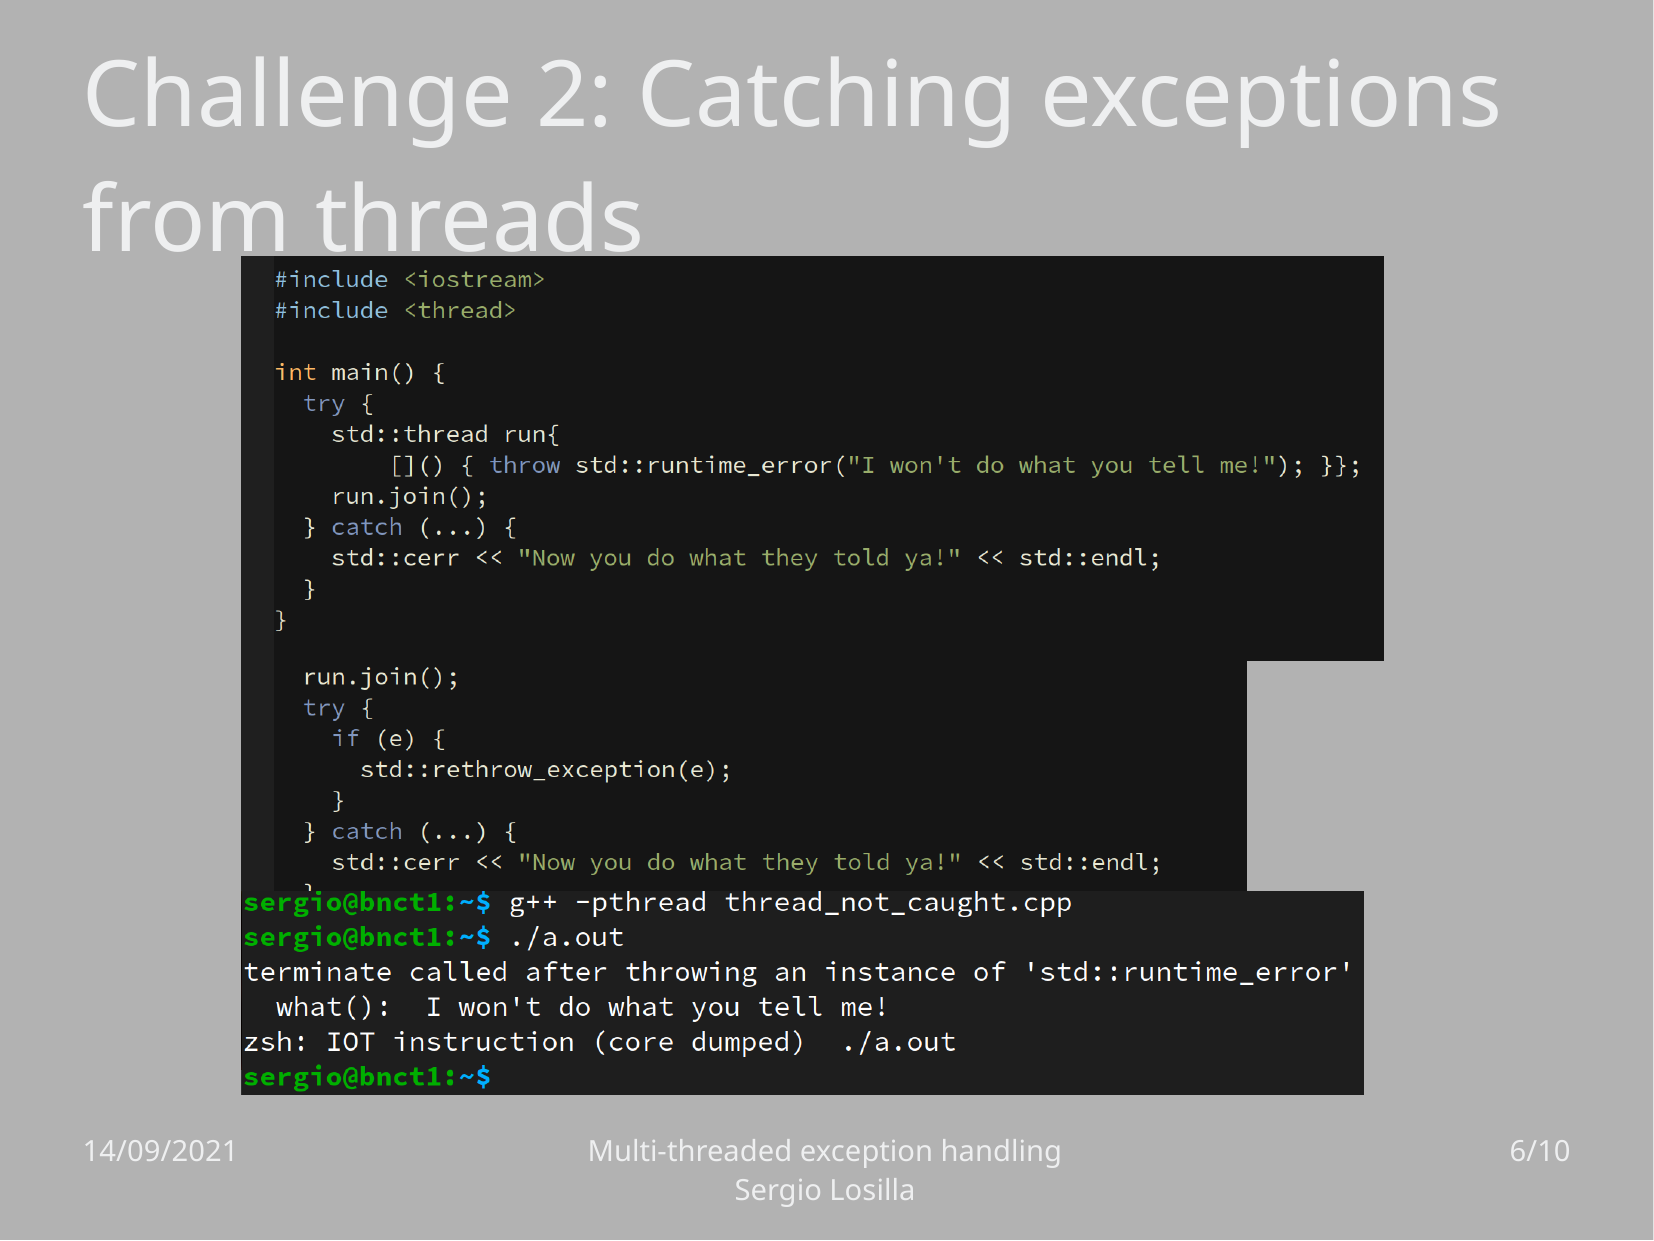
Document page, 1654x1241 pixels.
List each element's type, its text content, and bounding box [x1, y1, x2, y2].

picture [241, 256, 1384, 1095]
title Challenge 2: Catching exceptions from threads [82, 49, 1571, 257]
